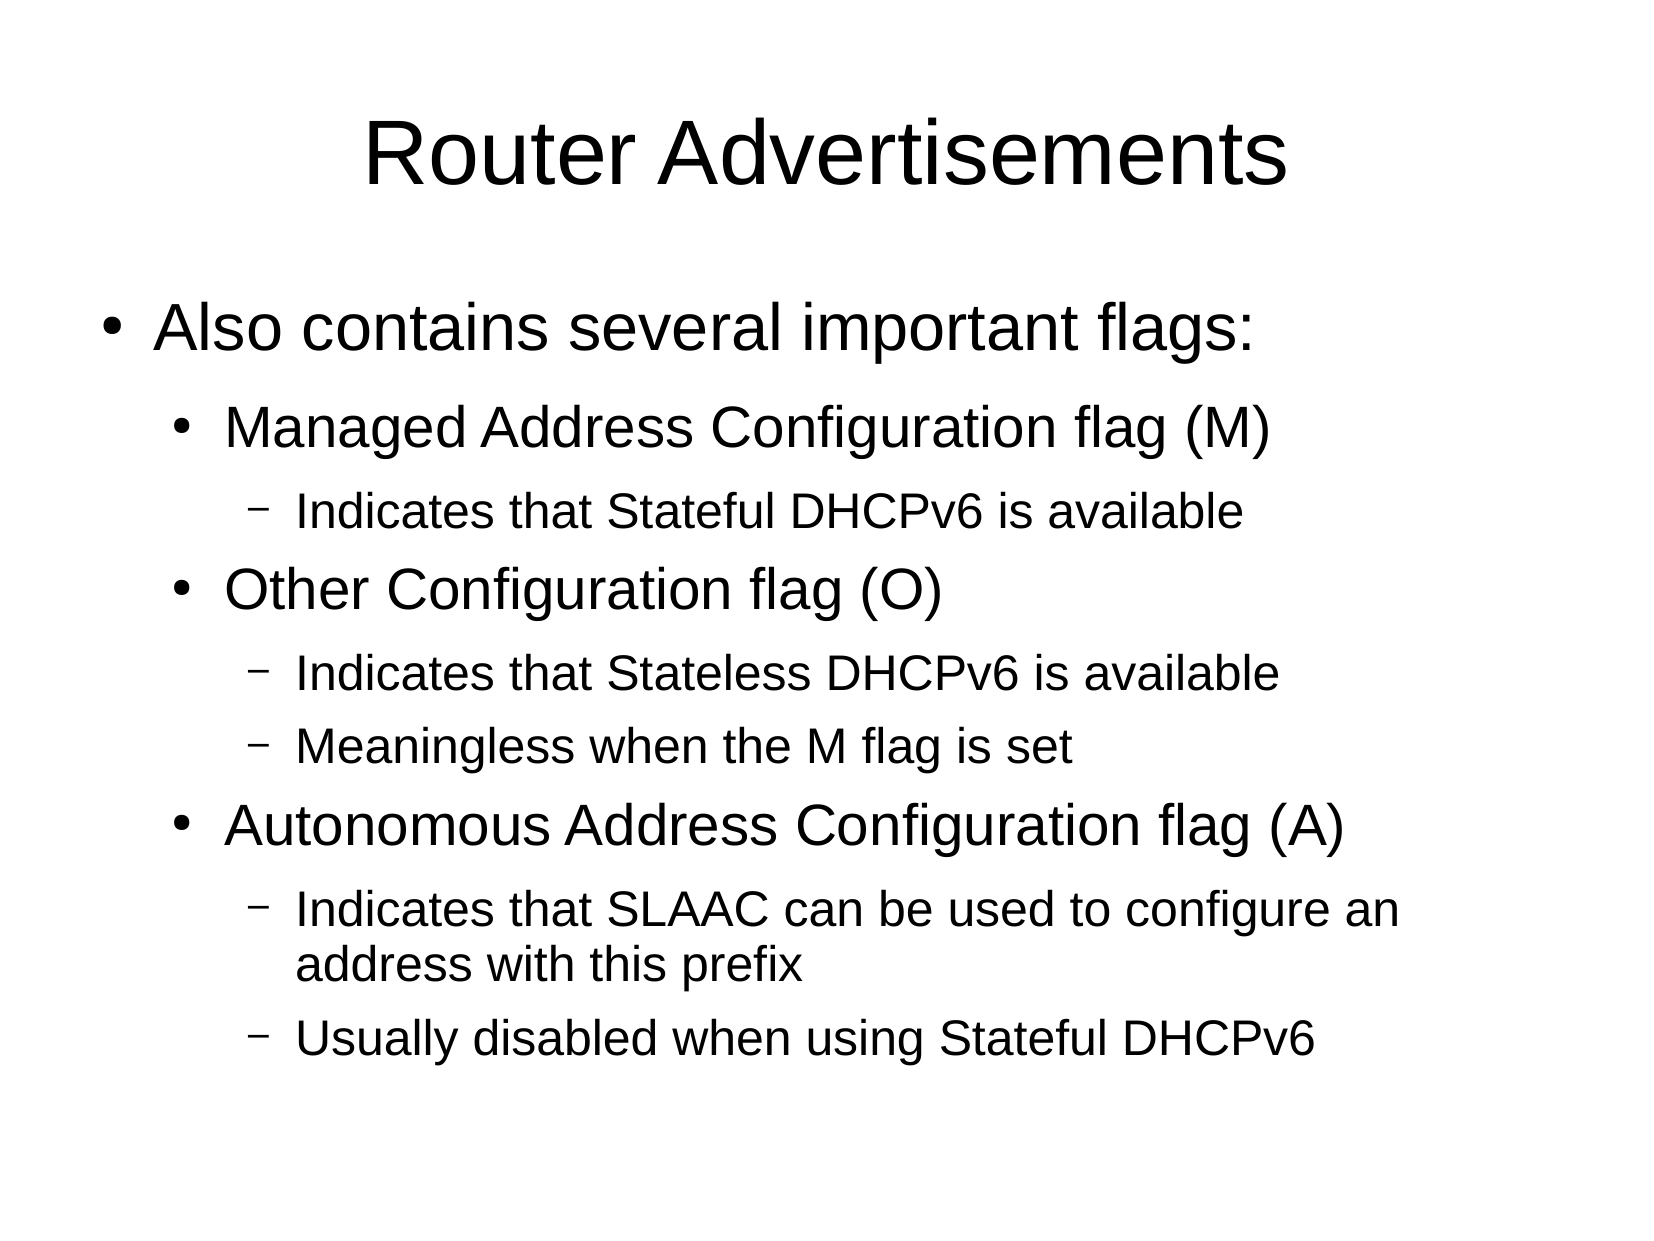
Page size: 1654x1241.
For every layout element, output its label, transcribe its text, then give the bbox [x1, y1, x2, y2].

title Router Advertisements [82, 56, 1571, 250]
list Also contains several important flags: Managed Address Configuration flag (M) Indicates that Stateful DHCPv6 is available Other Configuration flag (O) Indicates that Stateless DHCPv6 is available Meaningless when the M flag is set Autonomous Address Configuration flag (A) Indicates that SLAAC can be used to configure an address with this prefix Usually disabled when using Stateful DHCPv6 [82, 290, 1571, 1094]
